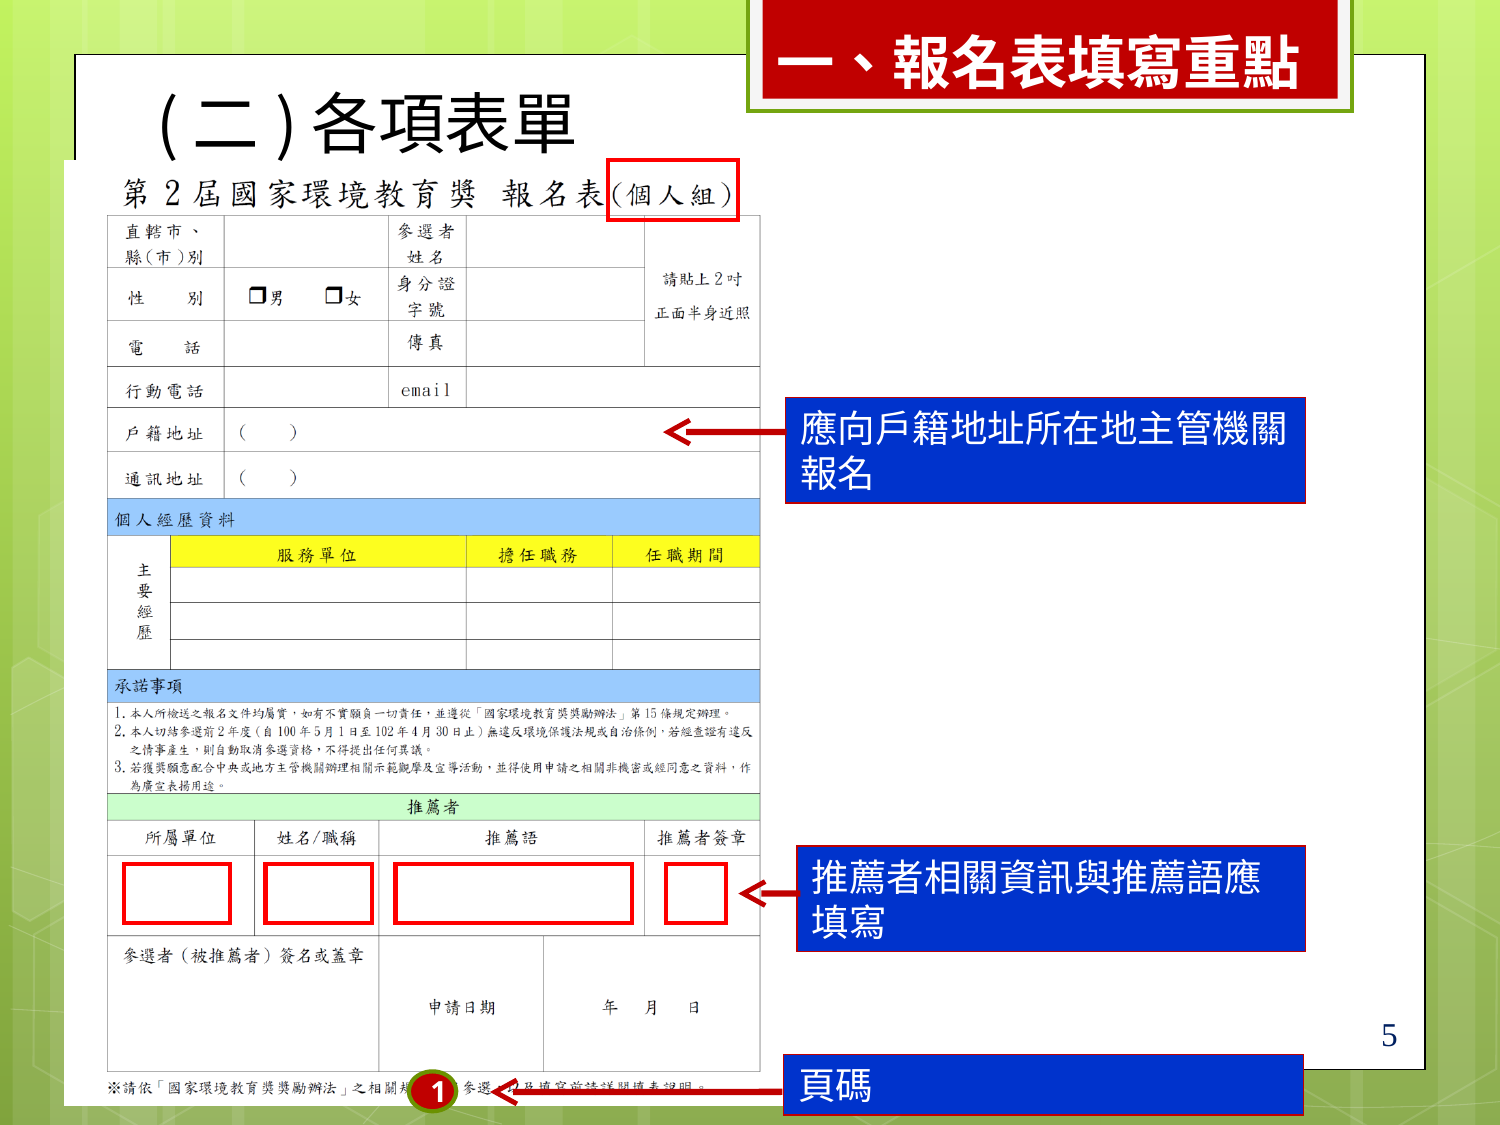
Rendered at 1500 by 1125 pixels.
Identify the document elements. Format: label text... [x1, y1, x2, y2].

text_box (二)各項表單 [72, 45, 664, 199]
text_box <編號> [838, 1003, 1413, 1064]
picture [64, 160, 787, 1106]
picture [610, 162, 736, 218]
text_box 1 [408, 1071, 457, 1112]
text_box (二)各項表單 [610, 162, 664, 199]
text_box 一、報名表填寫重點 [749, 0, 1316, 104]
text_box 應向戶籍地址所在地主管機關報名 [785, 397, 1306, 503]
text_box 頁碼 [783, 1054, 1304, 1116]
text_box 推薦者相關資訊與推薦語應填寫 [797, 846, 1306, 952]
